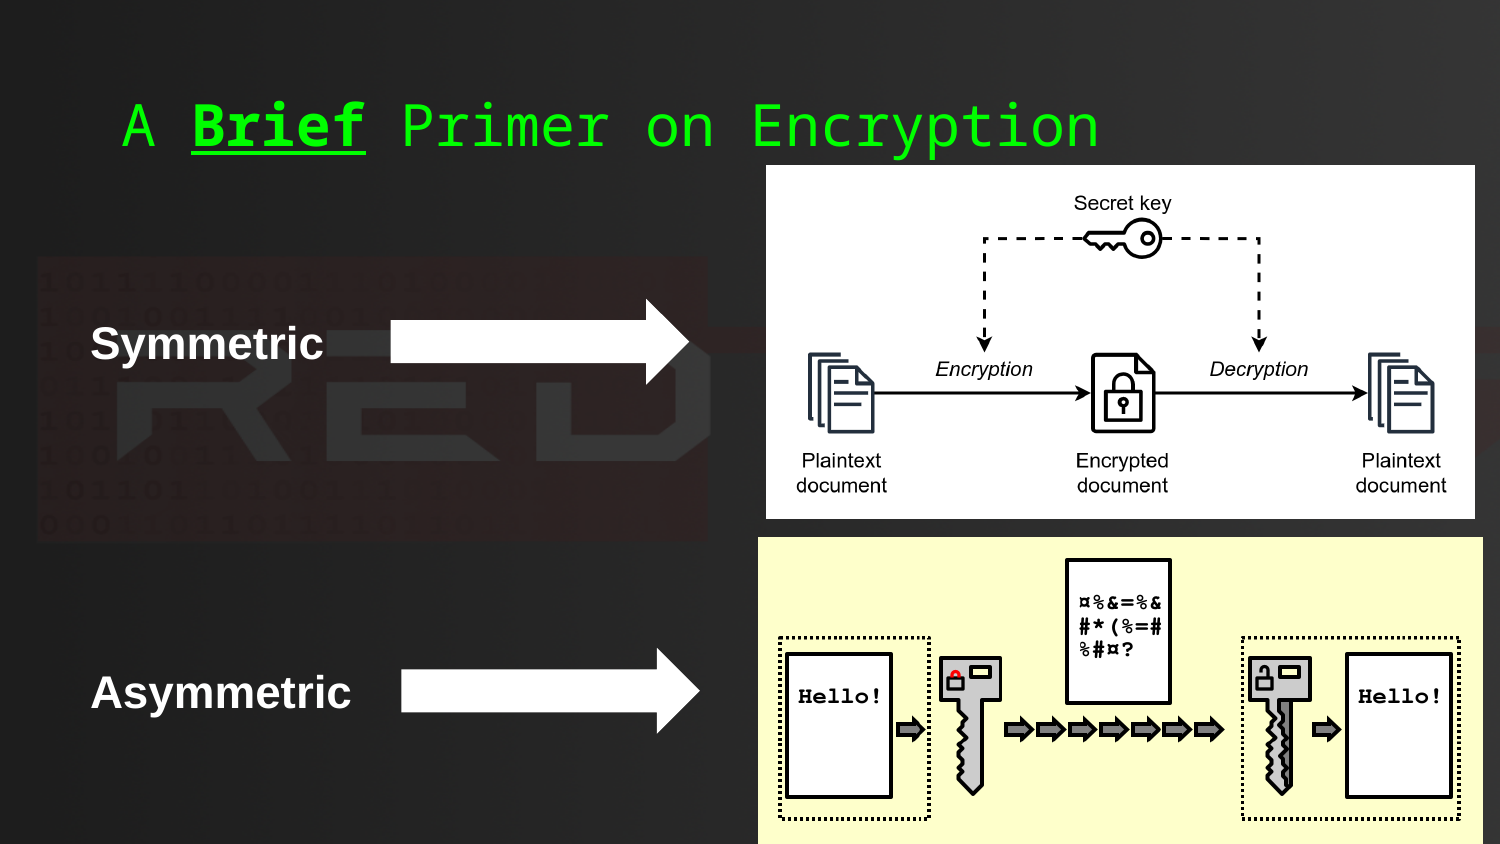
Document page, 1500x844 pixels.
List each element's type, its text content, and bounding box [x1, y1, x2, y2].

text_box [390, 298, 690, 385]
text_box [401, 647, 700, 734]
picture [0, 0, 1500, 844]
text_box Asymmetric [75, 647, 402, 733]
text_box Symmetric [75, 298, 402, 384]
title A Brief Primer on Encryption [105, 72, 1443, 167]
